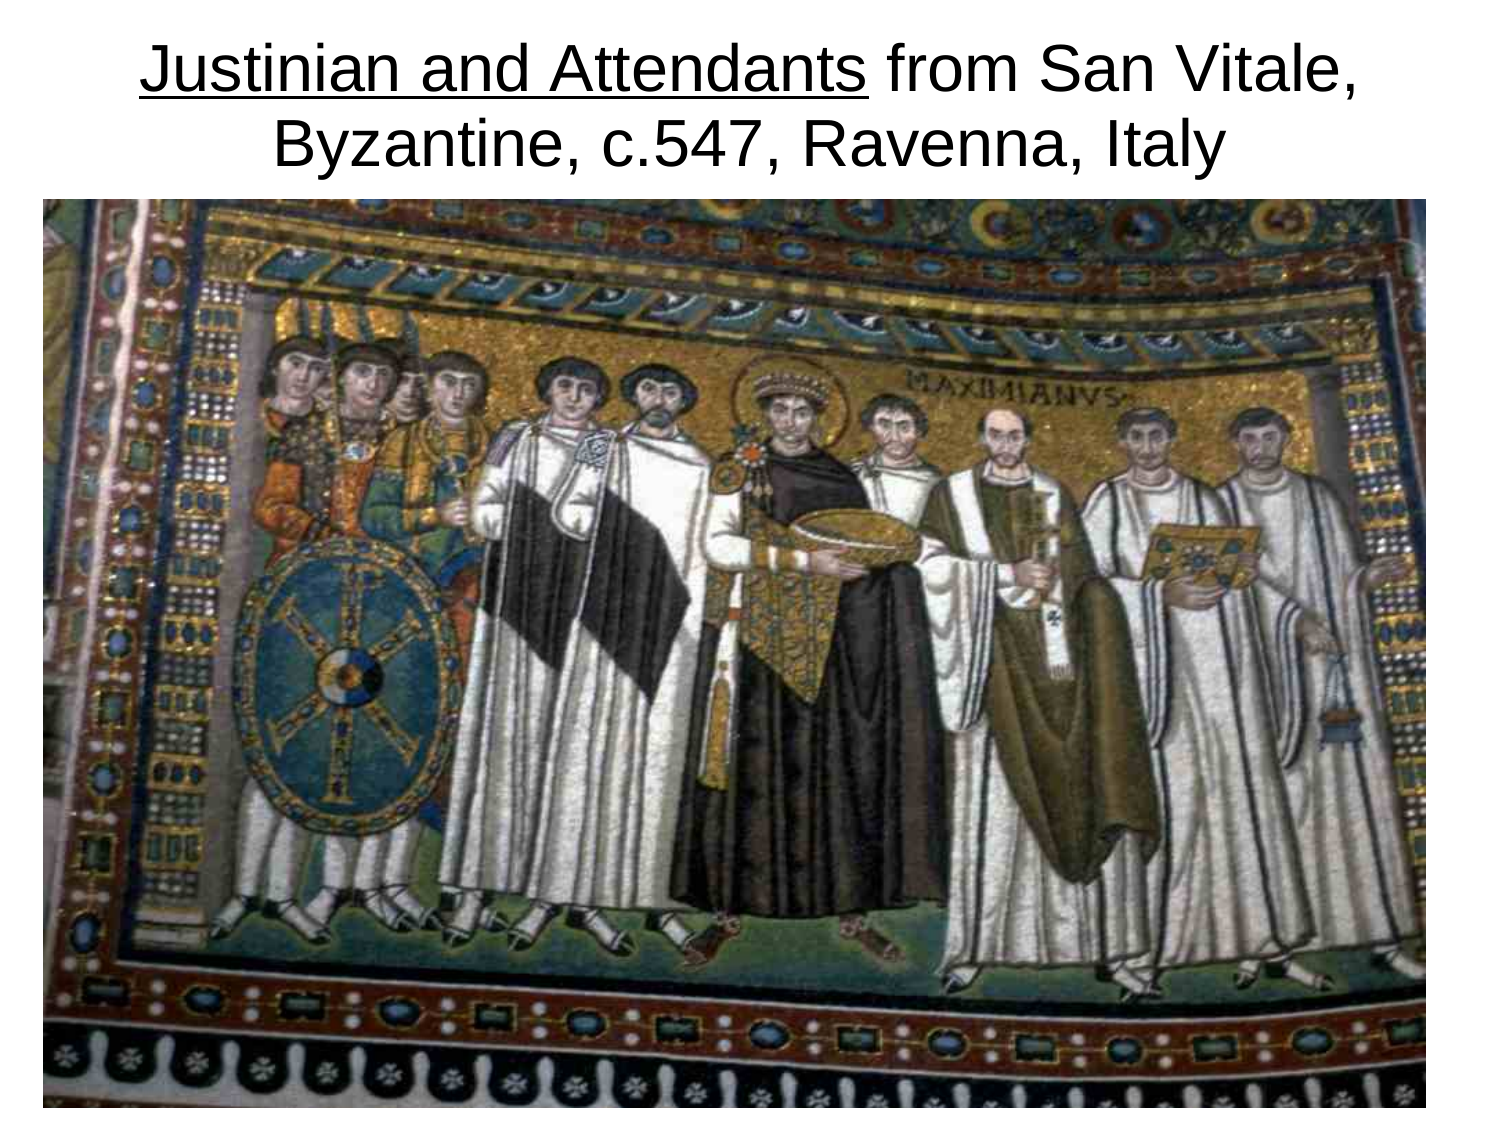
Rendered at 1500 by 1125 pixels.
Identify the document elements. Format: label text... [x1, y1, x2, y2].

title Justinian and Attendants from San Vitale, Byzantine, c.547, Ravenna, Italy [75, 12, 1426, 199]
picture [43, 199, 1426, 1108]
